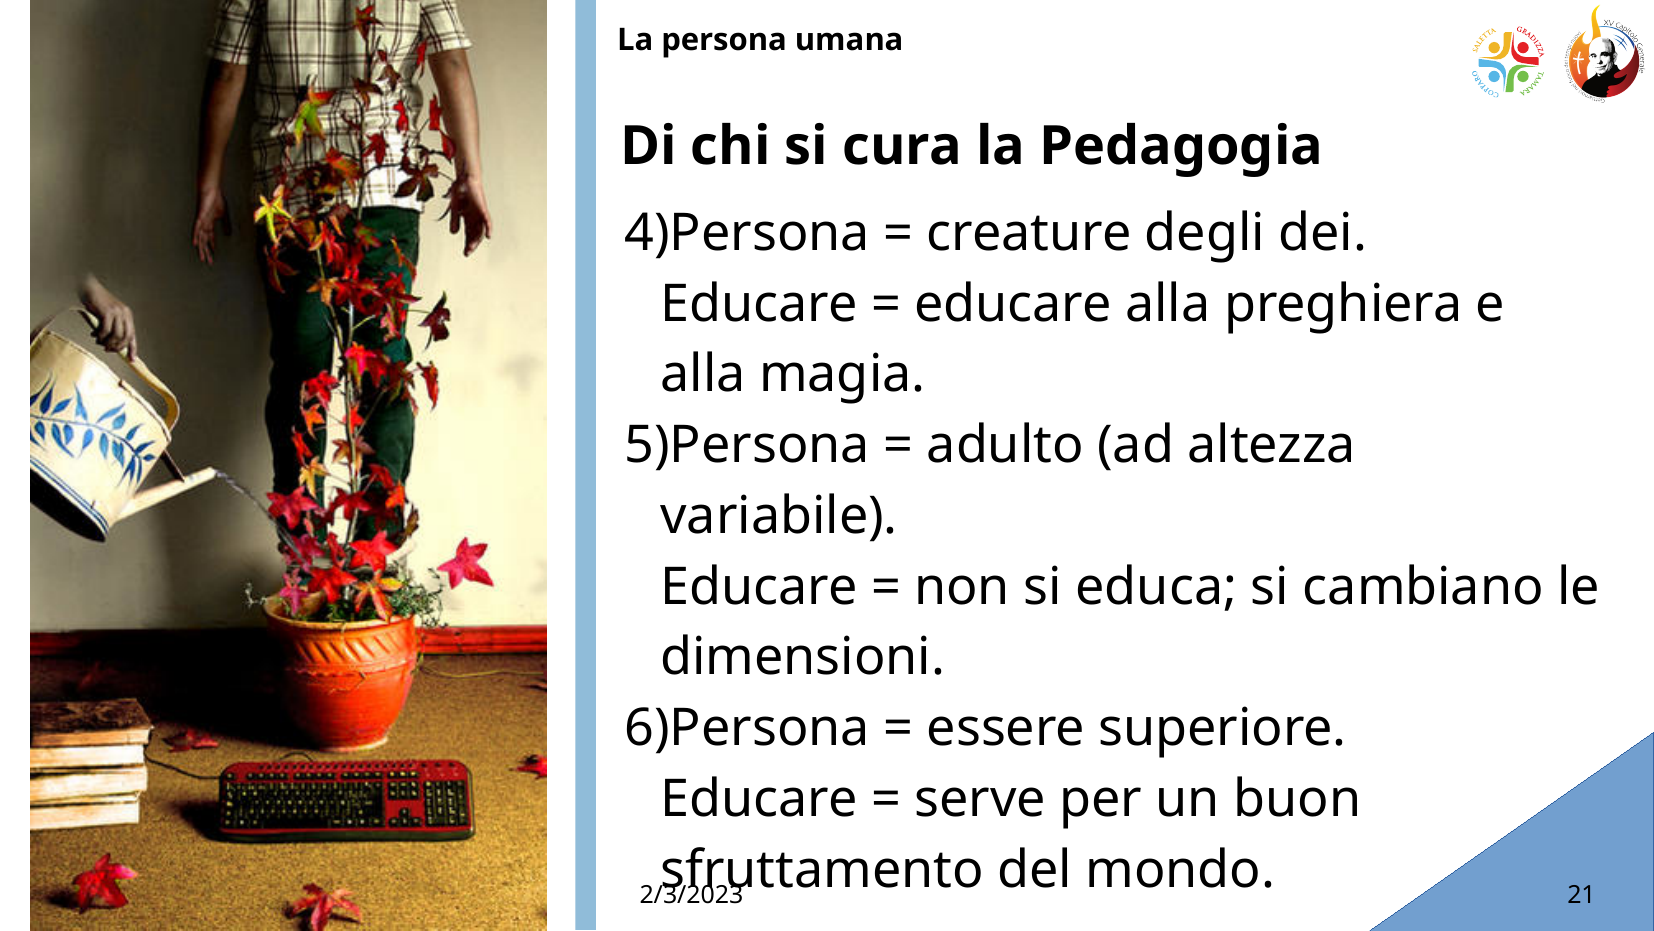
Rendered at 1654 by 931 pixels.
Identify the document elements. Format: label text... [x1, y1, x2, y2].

title Di chi si cura la Pedagogia [620, 106, 1617, 178]
subtitle Persona = creature degli dei. Educare = educare alla preghiera e alla magia. Persona = adulto (ad altezza variabile). Educare = non si educa; si cambiano le dimensioni. Persona = essere superiore. Educare = serve per un buon sfruttamento del mondo. [624, 194, 1602, 828]
text_box La persona umana [602, 9, 1335, 63]
picture [30, 0, 547, 931]
picture [1563, 4, 1646, 103]
